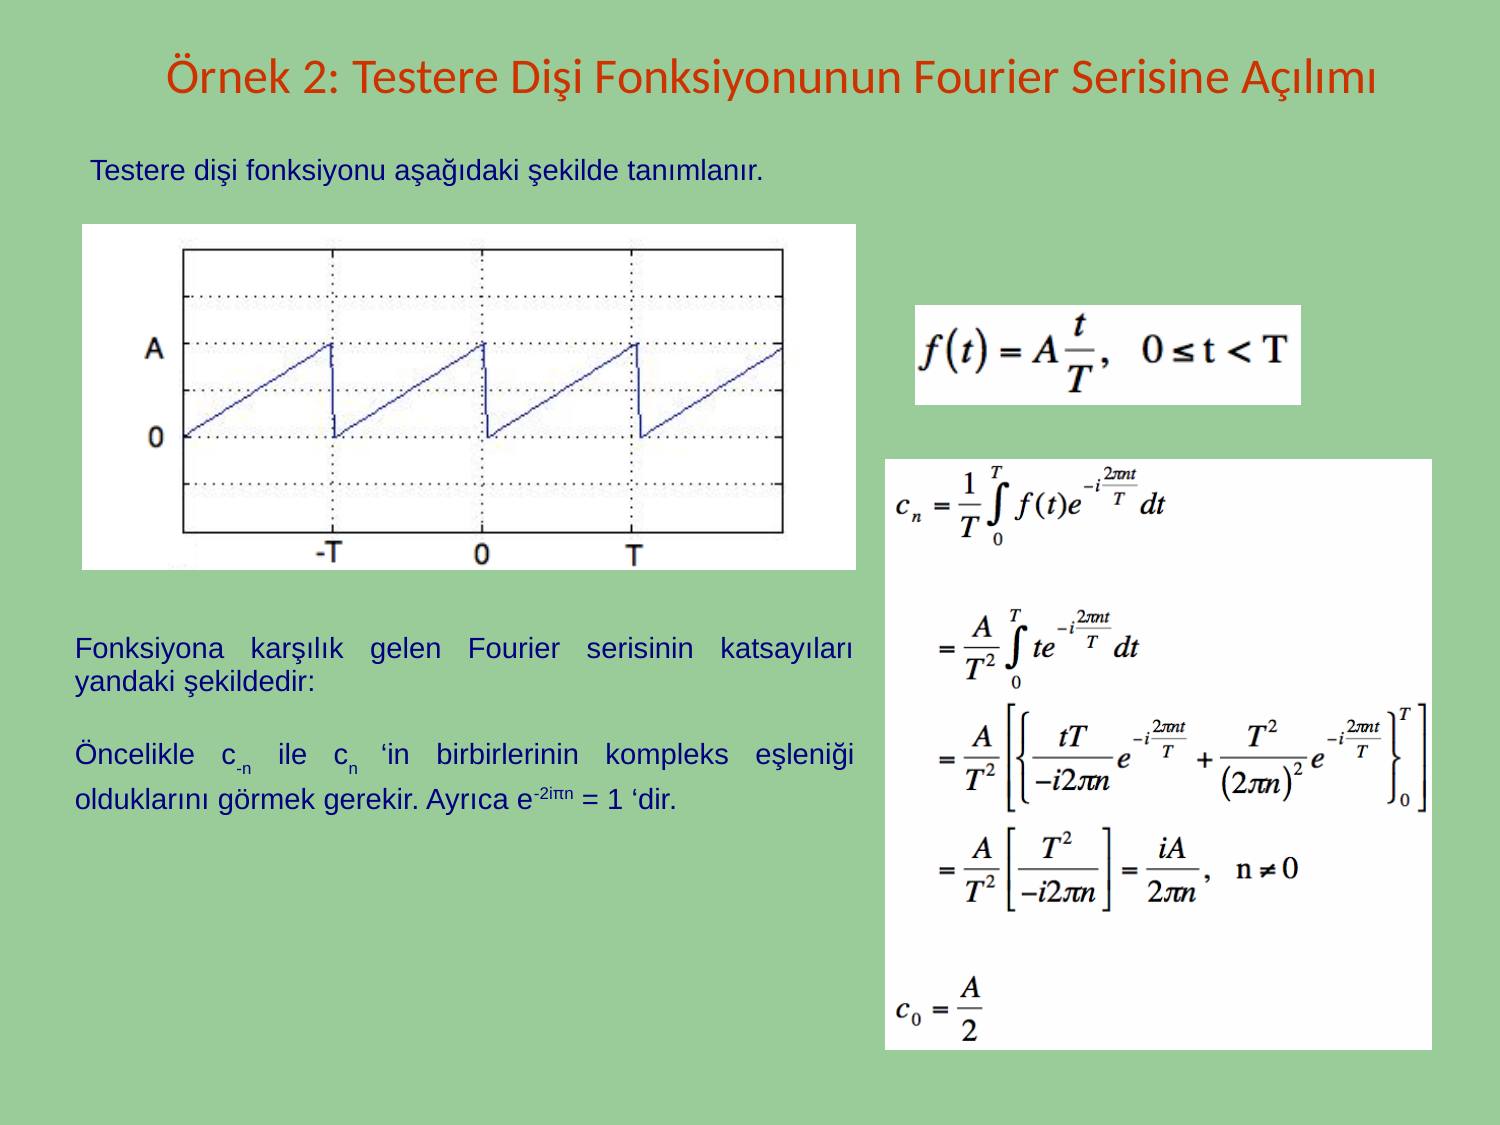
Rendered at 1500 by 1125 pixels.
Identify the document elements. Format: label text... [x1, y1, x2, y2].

picture [915, 305, 1301, 405]
title Örnek 2: Testere Dişi Fonksiyonunun Fourier Serisine Açılımı [135, 33, 1410, 129]
text_box Öncelikle c-n ile cn ‘in birbirlerinin kompleks eşleniği olduklarını görmek gerekir. Ayrıca e-2iπn = 1 ‘dir. [60, 730, 871, 820]
text_box Fonksiyona karşılık gelen Fourier serisinin katsayıları yandaki şekildedir: [60, 624, 871, 706]
picture [82, 224, 856, 571]
text_box Testere dişi fonksiyonu aşağıdaki şekilde tanımlanır. [75, 146, 1456, 222]
picture [885, 459, 1432, 1051]
